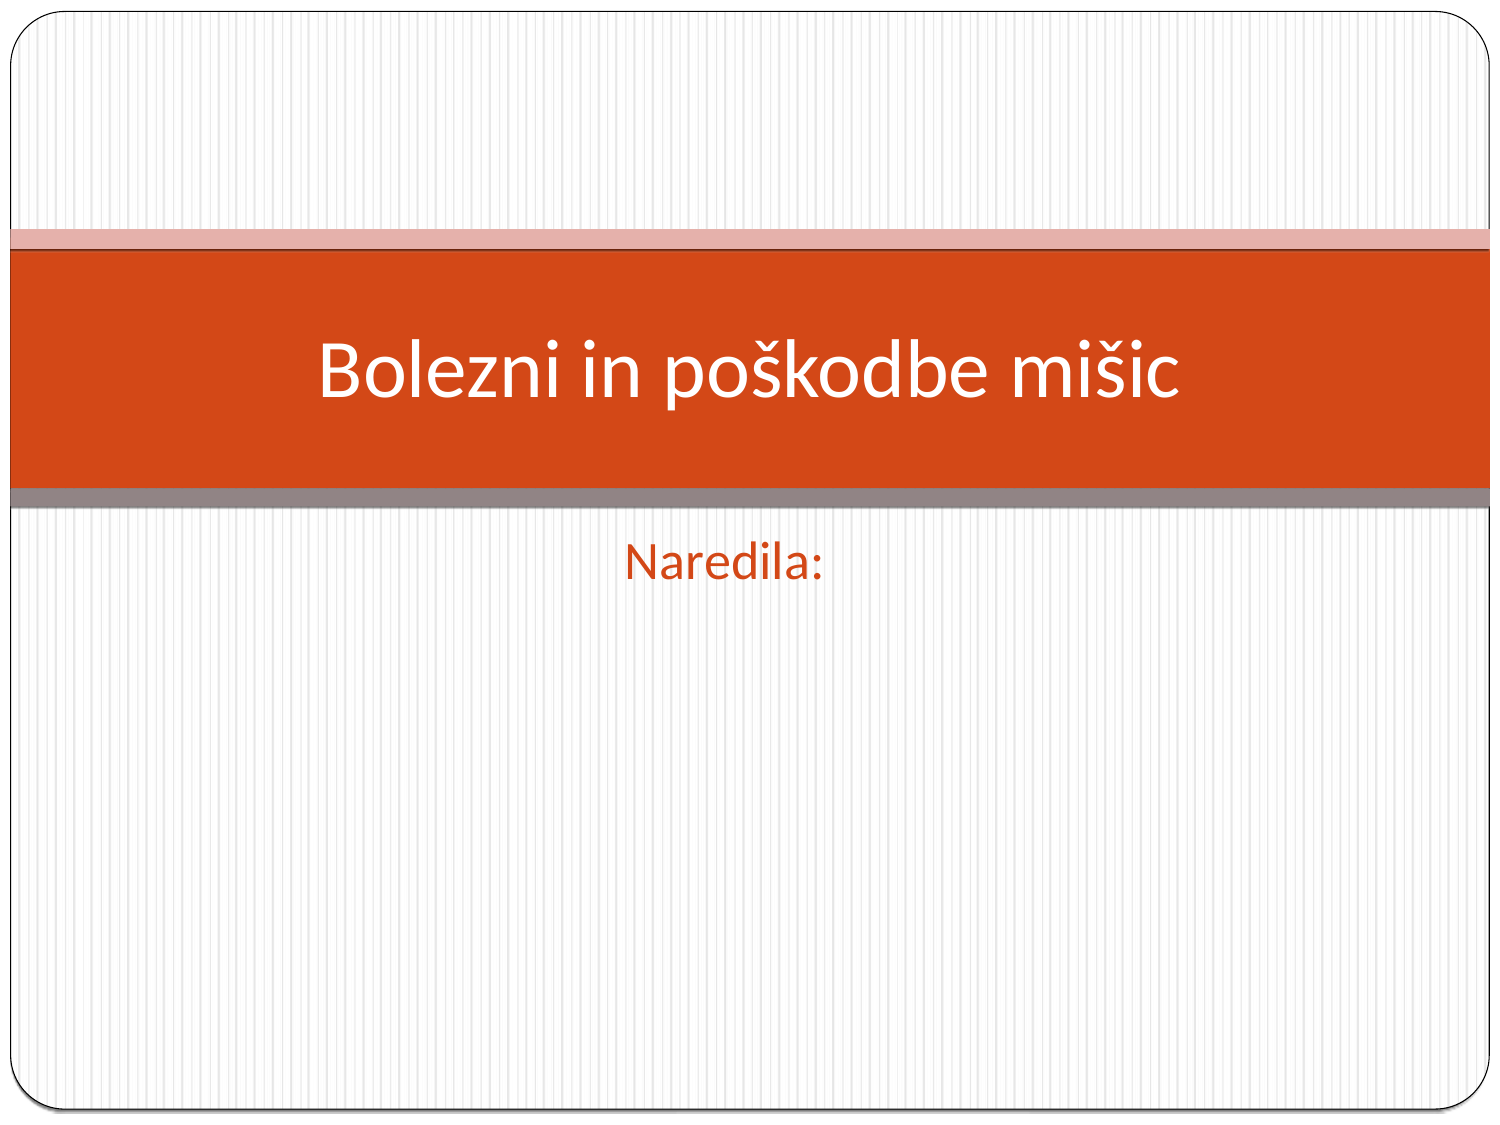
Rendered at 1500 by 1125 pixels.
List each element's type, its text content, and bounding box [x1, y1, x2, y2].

subtitle Naredila: [212, 525, 1263, 788]
title Bolezni in poškodbe mišic [75, 247, 1425, 489]
picture [12, 12, 1488, 229]
picture [12, 510, 1488, 1108]
